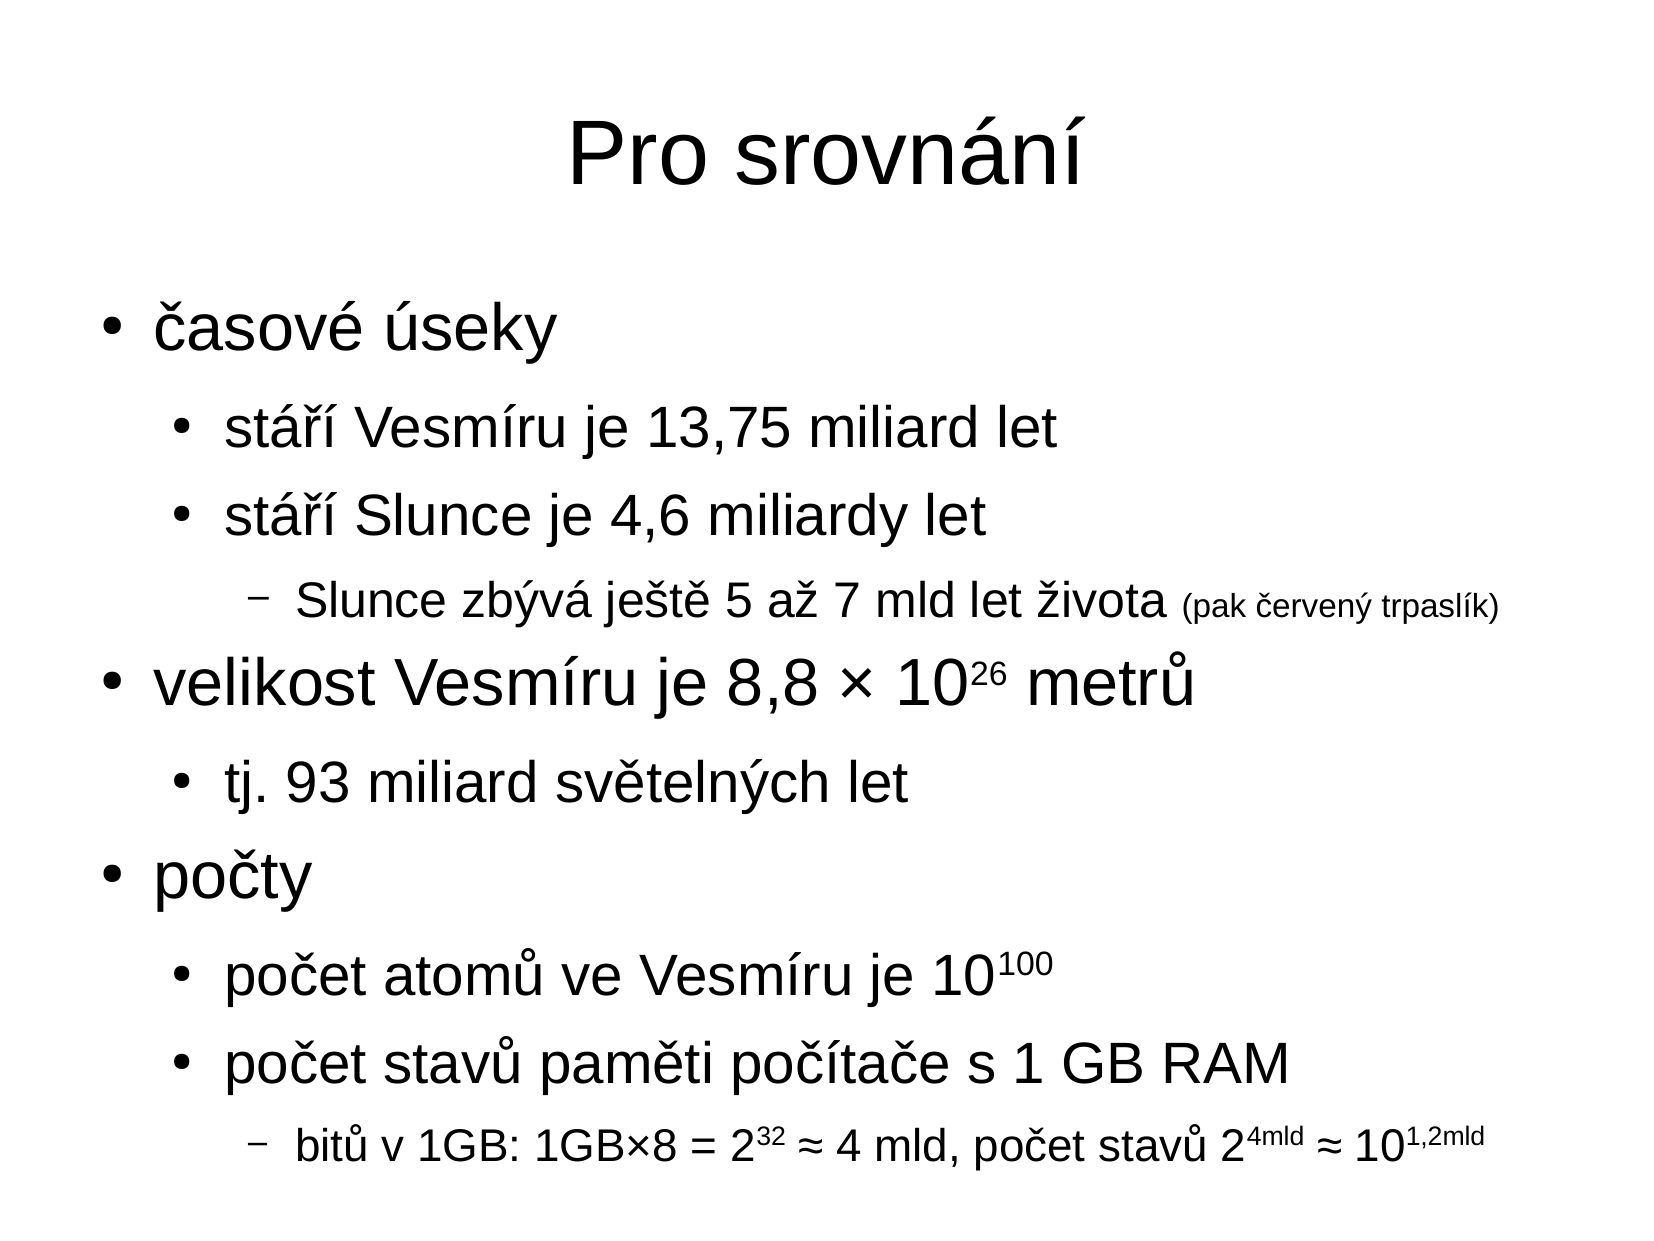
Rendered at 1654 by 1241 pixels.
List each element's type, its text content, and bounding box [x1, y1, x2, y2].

list časové úseky stáří Vesmíru je 13,75 miliard let stáří Slunce je 4,6 miliardy let Slunce zbývá ještě 5 až 7 mld let života (pak červený trpaslík) velikost Vesmíru je 8,8 × 1026 metrů tj. 93 miliard světelných let počty počet atomů ve Vesmíru je 10100 počet stavů paměti počítače s 1 GB RAM bitů v 1GB: 1GB×8 = 232 ≈ 4 mld, počet stavů 24mld ≈ 101,2mld [82, 290, 1571, 1175]
title Pro srovnání [82, 56, 1571, 250]
